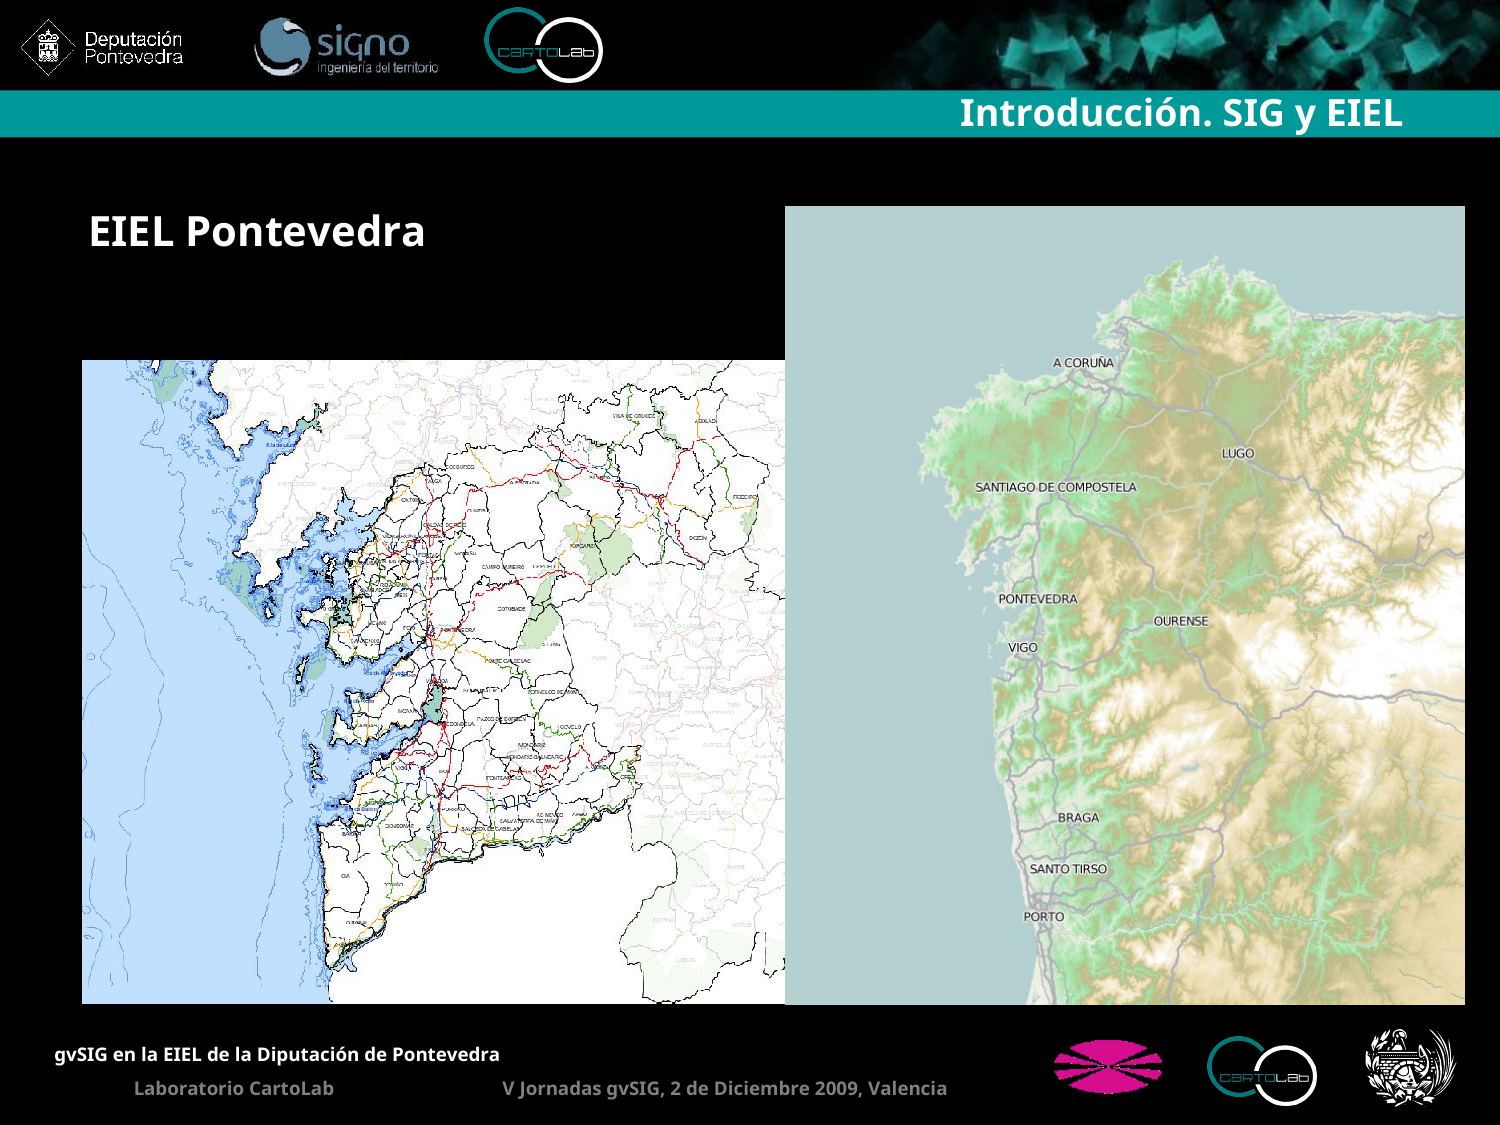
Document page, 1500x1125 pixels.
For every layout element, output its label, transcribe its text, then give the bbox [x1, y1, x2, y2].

text_box Introducción. SIG y EIEL [945, 81, 1496, 142]
picture [844, 0, 1500, 90]
picture [1052, 1038, 1164, 1095]
picture [0, 0, 438, 90]
text_box EIEL Pontevedra [73, 197, 1424, 263]
picture [1207, 1036, 1317, 1106]
picture [484, 7, 603, 83]
picture [82, 206, 1465, 1006]
